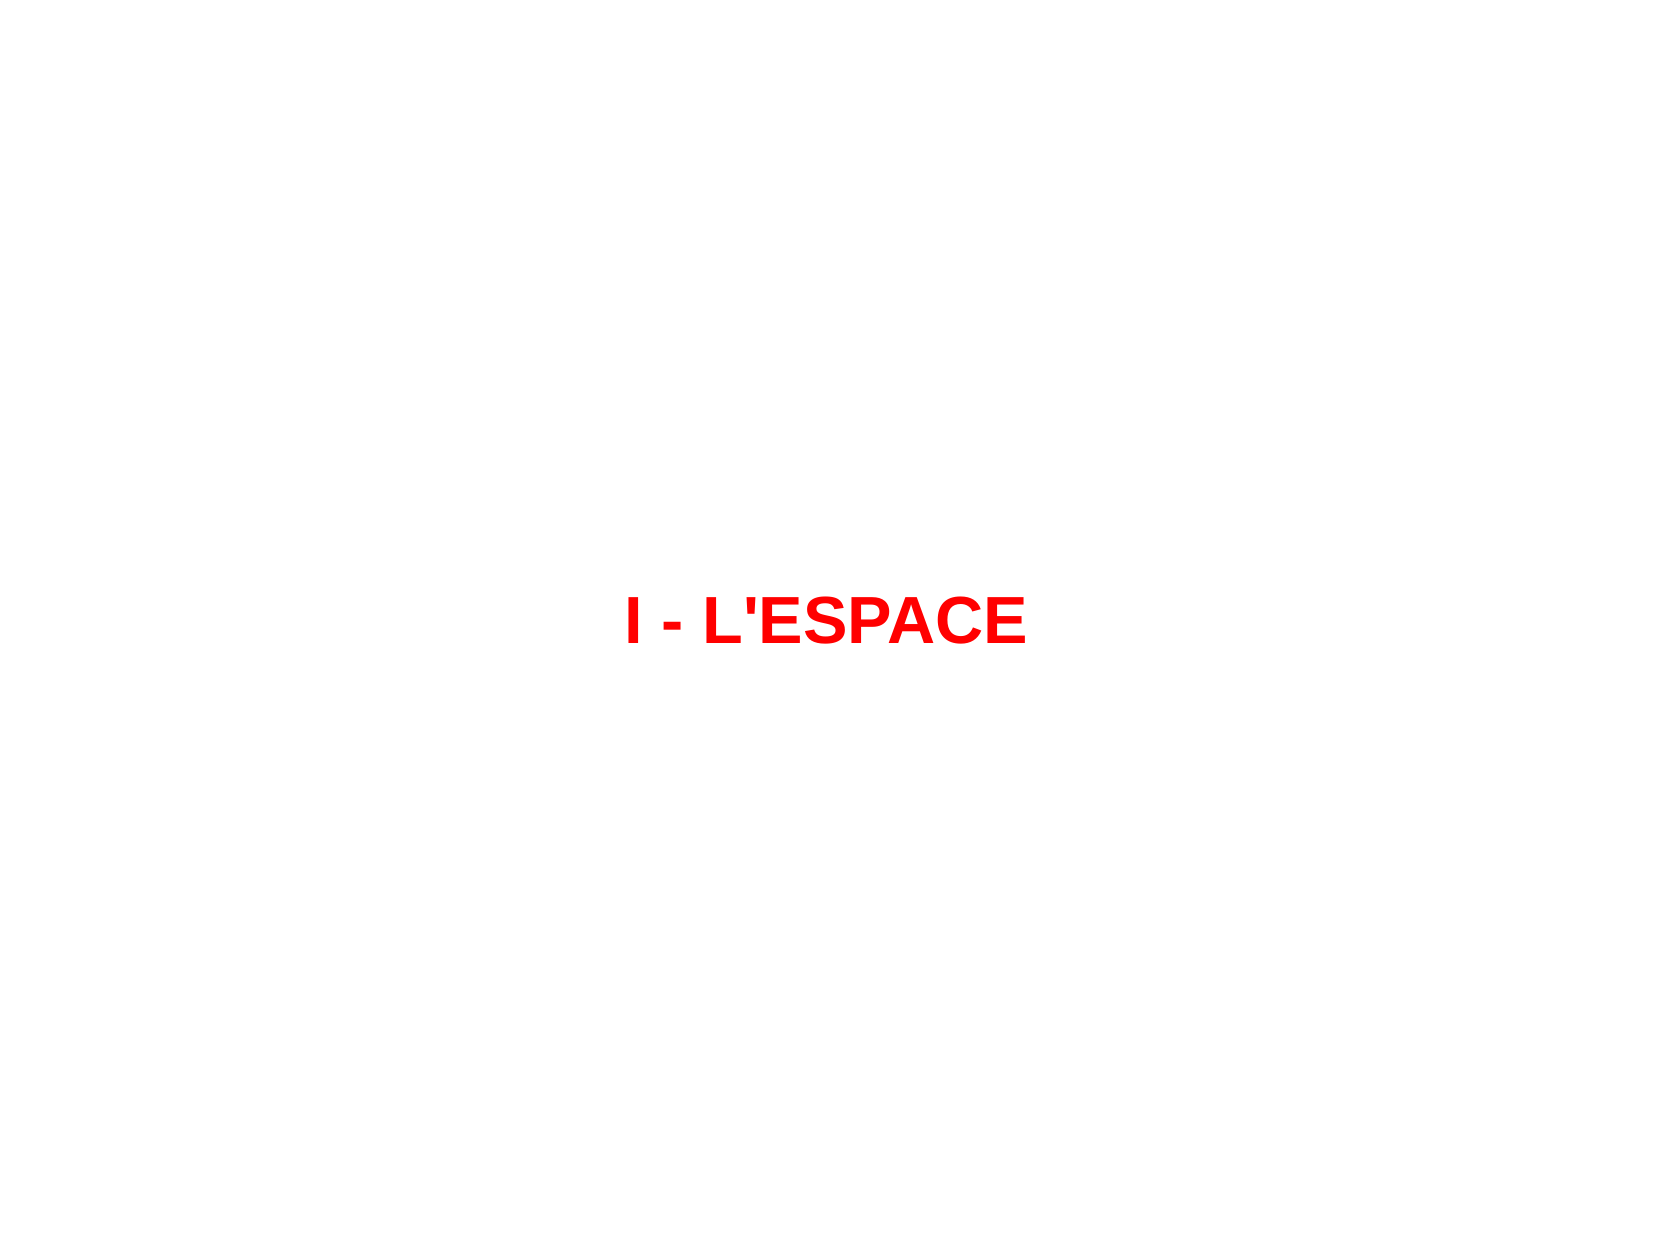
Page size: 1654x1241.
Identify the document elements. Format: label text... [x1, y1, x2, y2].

text_box I - L'ESPACE [265, 575, 1388, 666]
